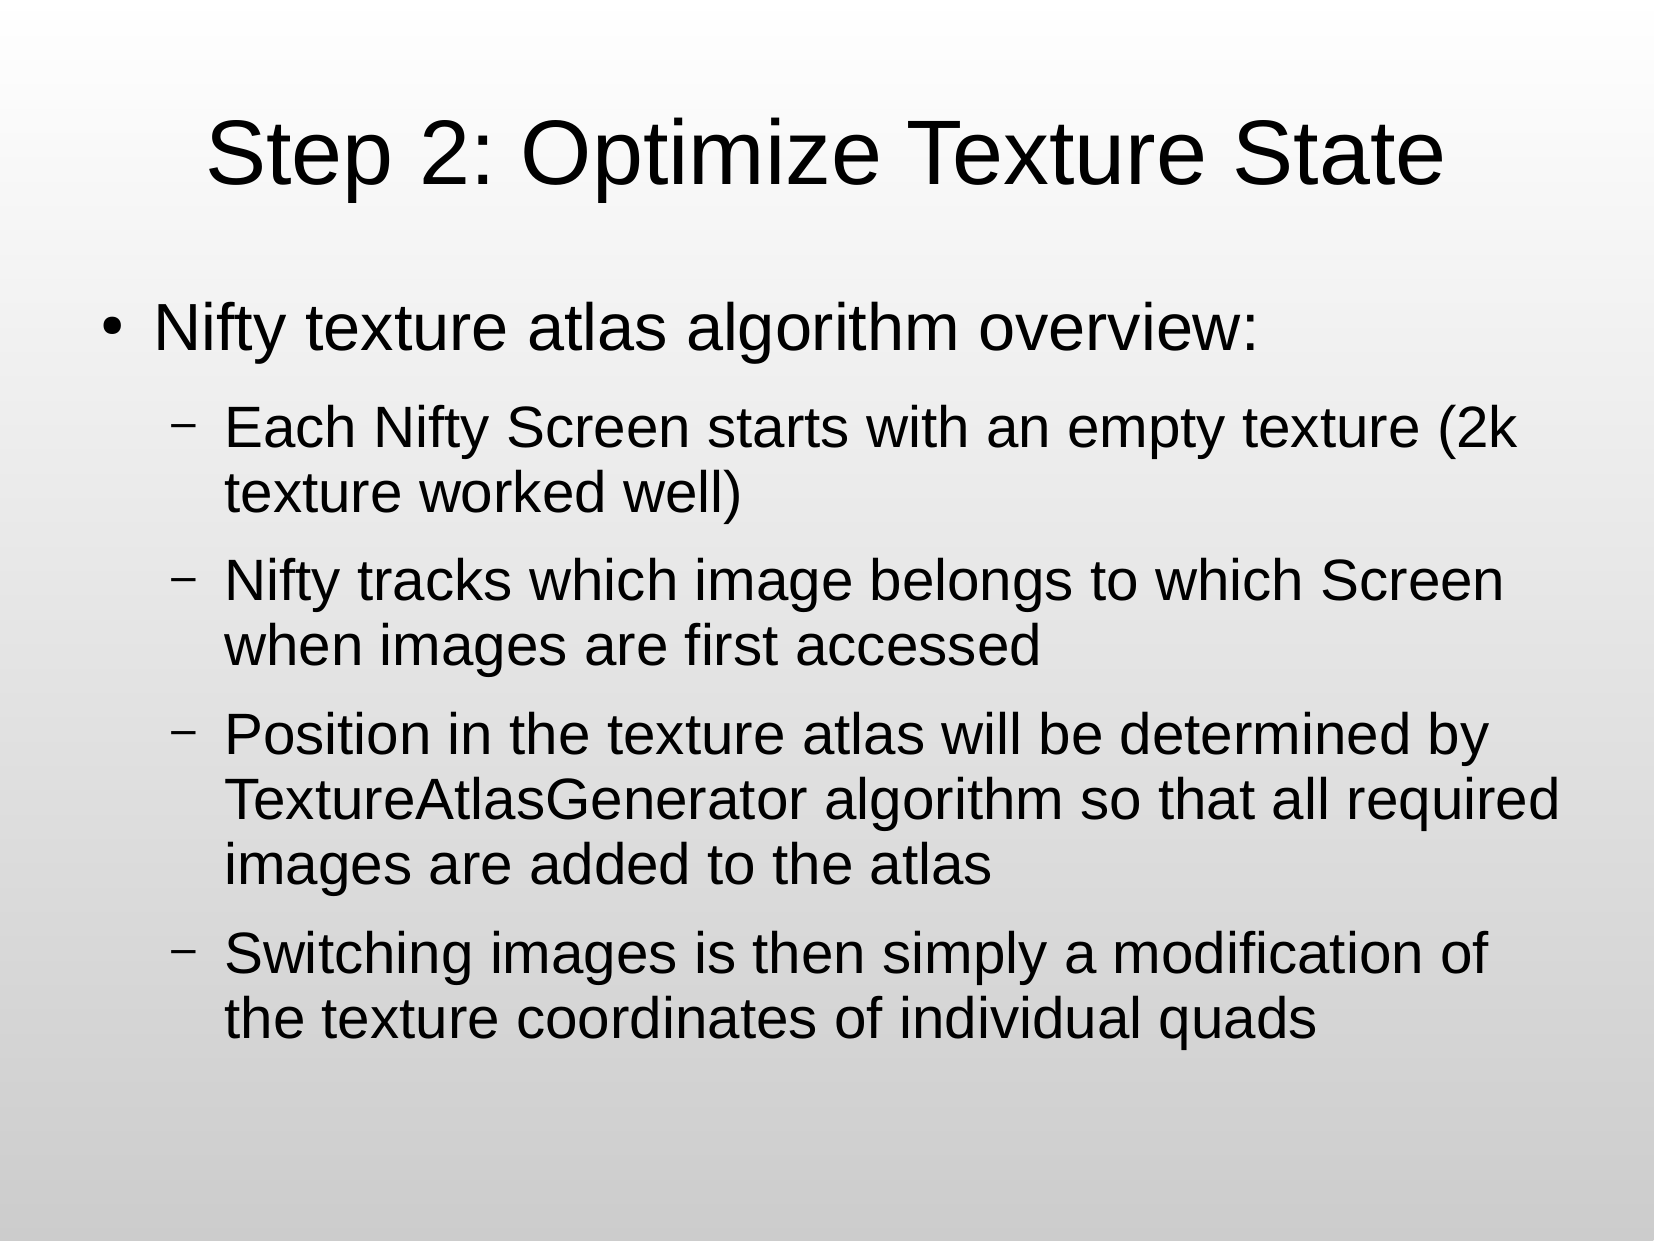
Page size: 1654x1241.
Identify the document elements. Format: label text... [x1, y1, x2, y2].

title Step 2: Optimize Texture State [82, 49, 1571, 257]
list Nifty texture atlas algorithm overview: Each Nifty Screen starts with an empty texture (2k texture worked well) Nifty tracks which image belongs to which Screen when images are first accessed Position in the texture atlas will be determined by TextureAtlasGenerator algorithm so that all required images are added to the atlas Switching images is then simply a modification of the texture coordinates of individual quads [82, 290, 1571, 1109]
